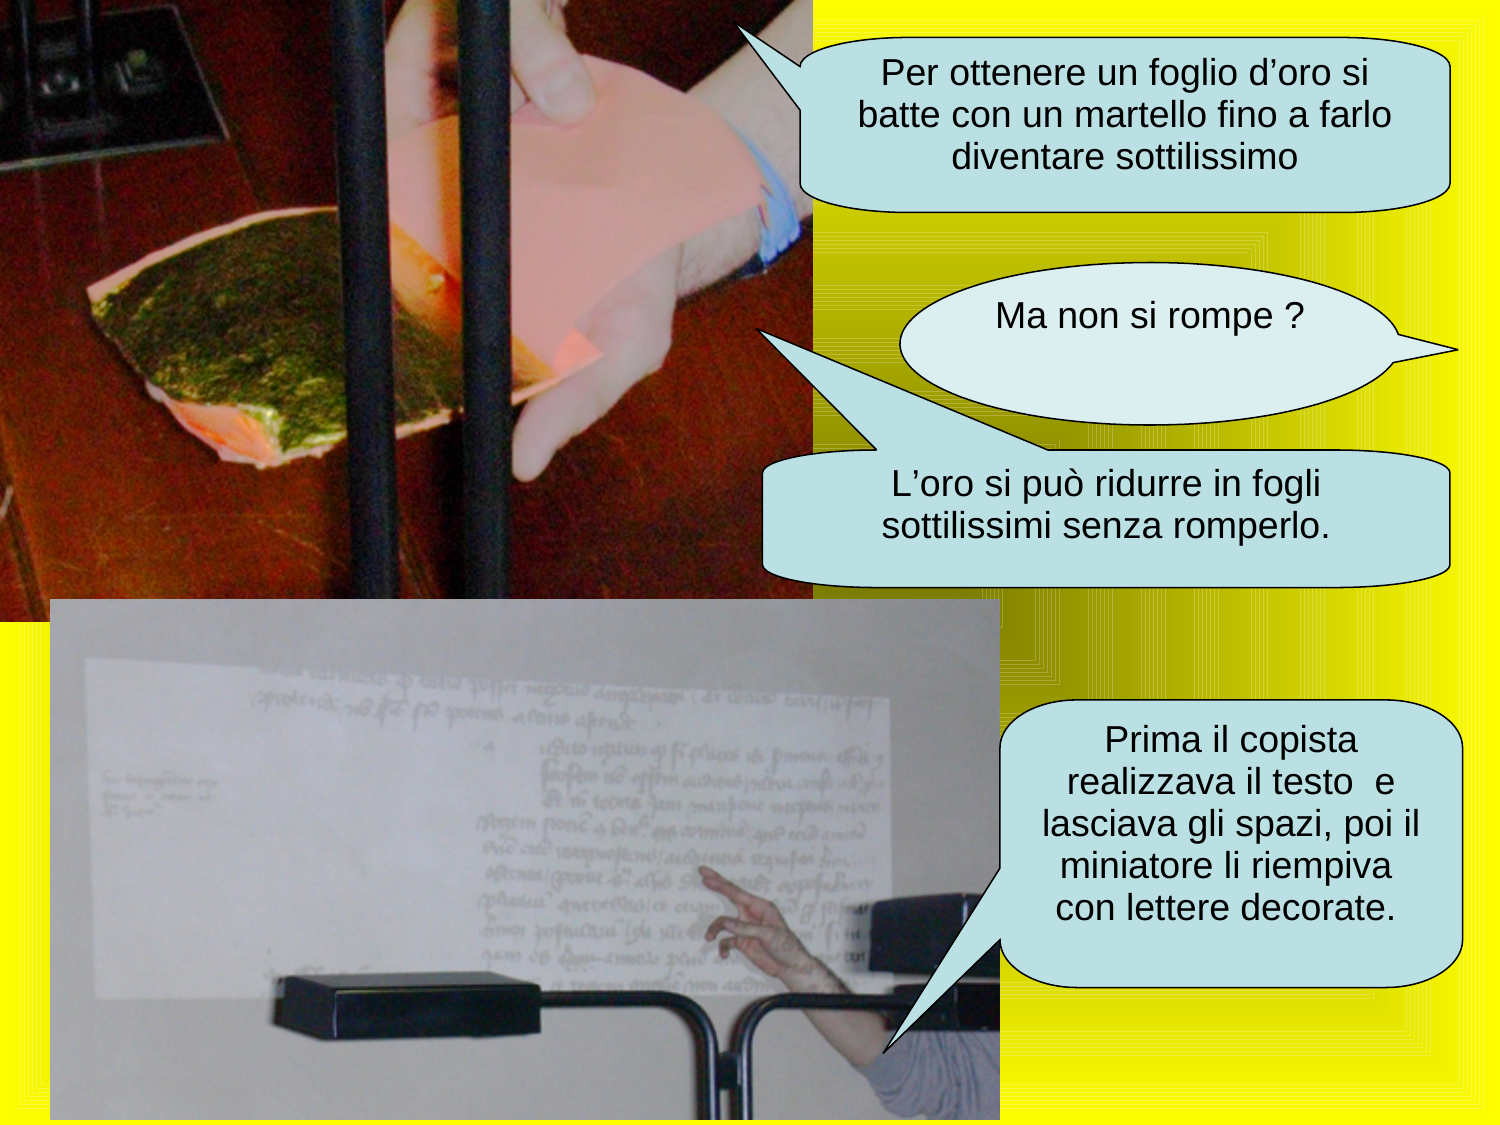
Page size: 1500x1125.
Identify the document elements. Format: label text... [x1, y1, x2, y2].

text_box Ma non si rompe ? [899, 262, 1459, 426]
text_box Per ottenere un foglio d’oro si batte con un martello fino a farlo diventare sottilissimo [733, 21, 1451, 213]
text_box Prima il copista realizzava il testo e lasciava gli spazi, poi il miniatore li riempiva con lettere decorate. [883, 699, 1463, 1054]
text_box L’oro si può ridurre in fogli sottilissimi senza romperlo. [755, 328, 1450, 588]
picture [0, 0, 1000, 1121]
